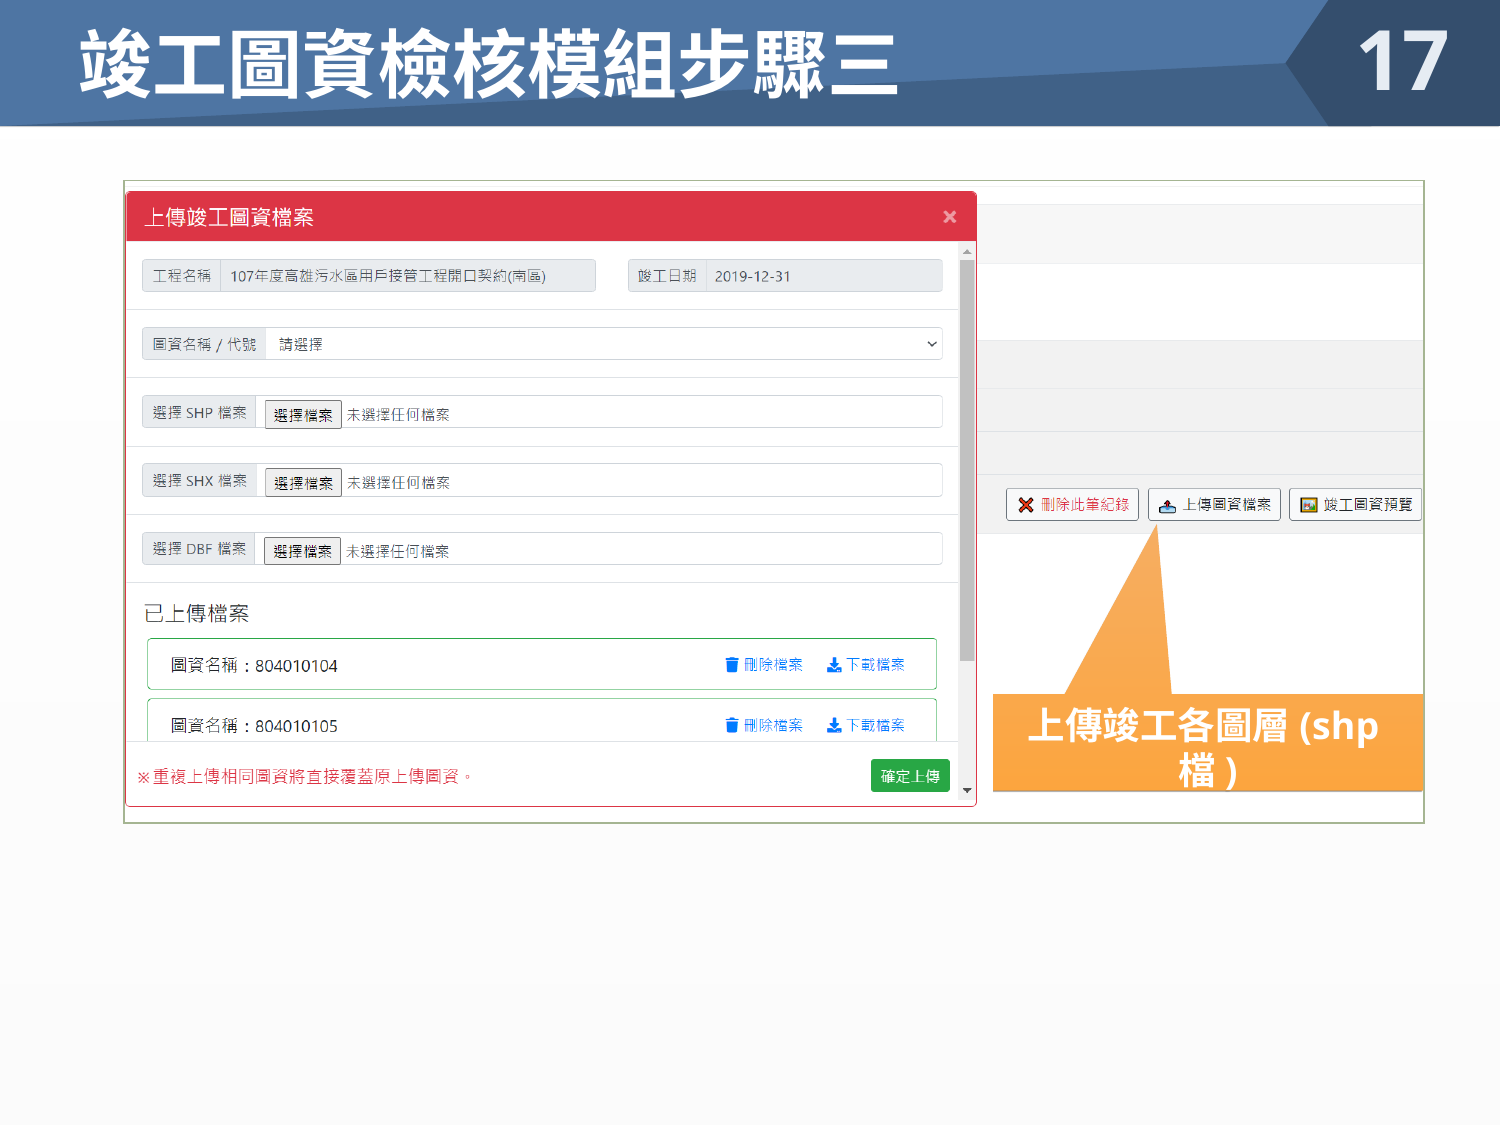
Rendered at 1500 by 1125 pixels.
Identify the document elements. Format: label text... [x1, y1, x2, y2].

text_box 竣工圖資檢核模組步驟三 [62, 9, 1282, 116]
picture [124, 181, 1424, 823]
text_box 17 [1340, 0, 1500, 116]
text_box 上傳竣工各圖層(shp檔) [993, 523, 1424, 791]
